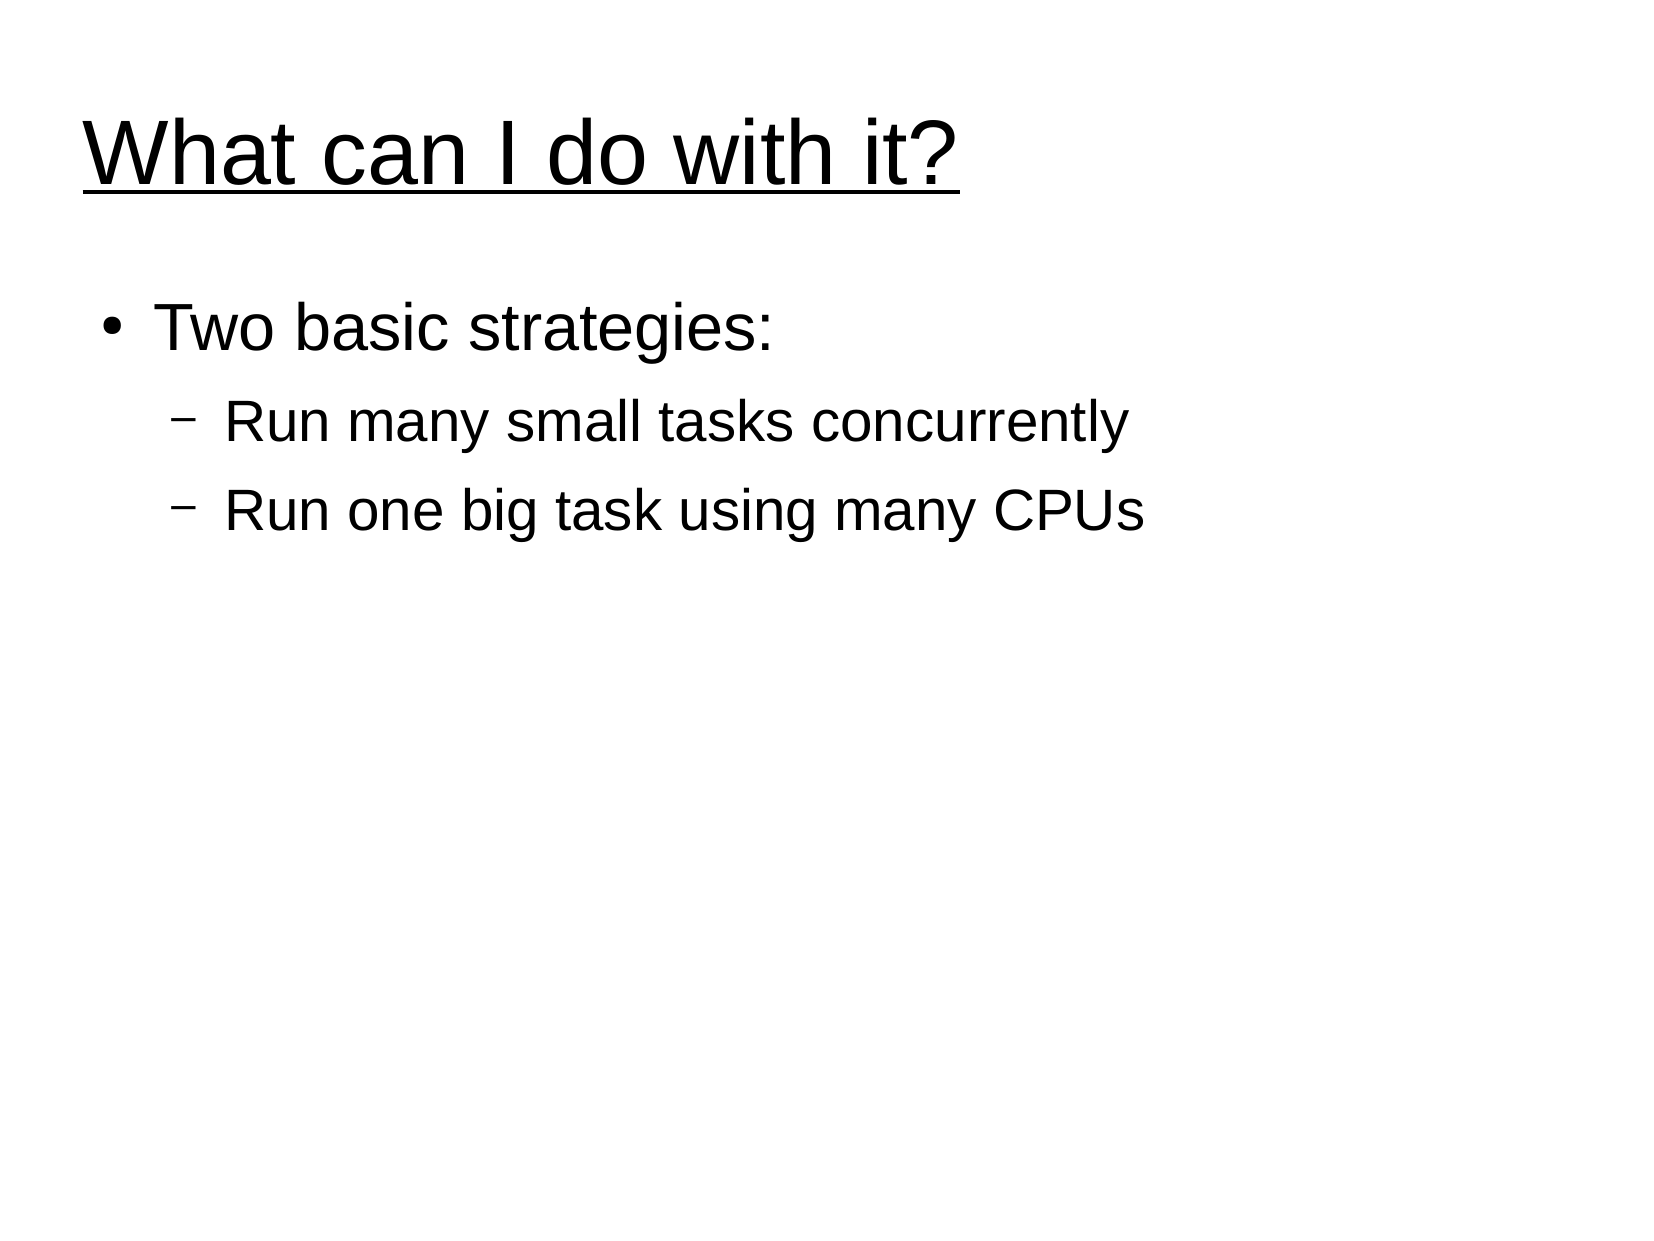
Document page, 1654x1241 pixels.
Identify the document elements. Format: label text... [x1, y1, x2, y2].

title What can I do with it? [82, 49, 1571, 257]
list Two basic strategies: Run many small tasks concurrently Run one big task using many CPUs [82, 290, 1571, 1010]
